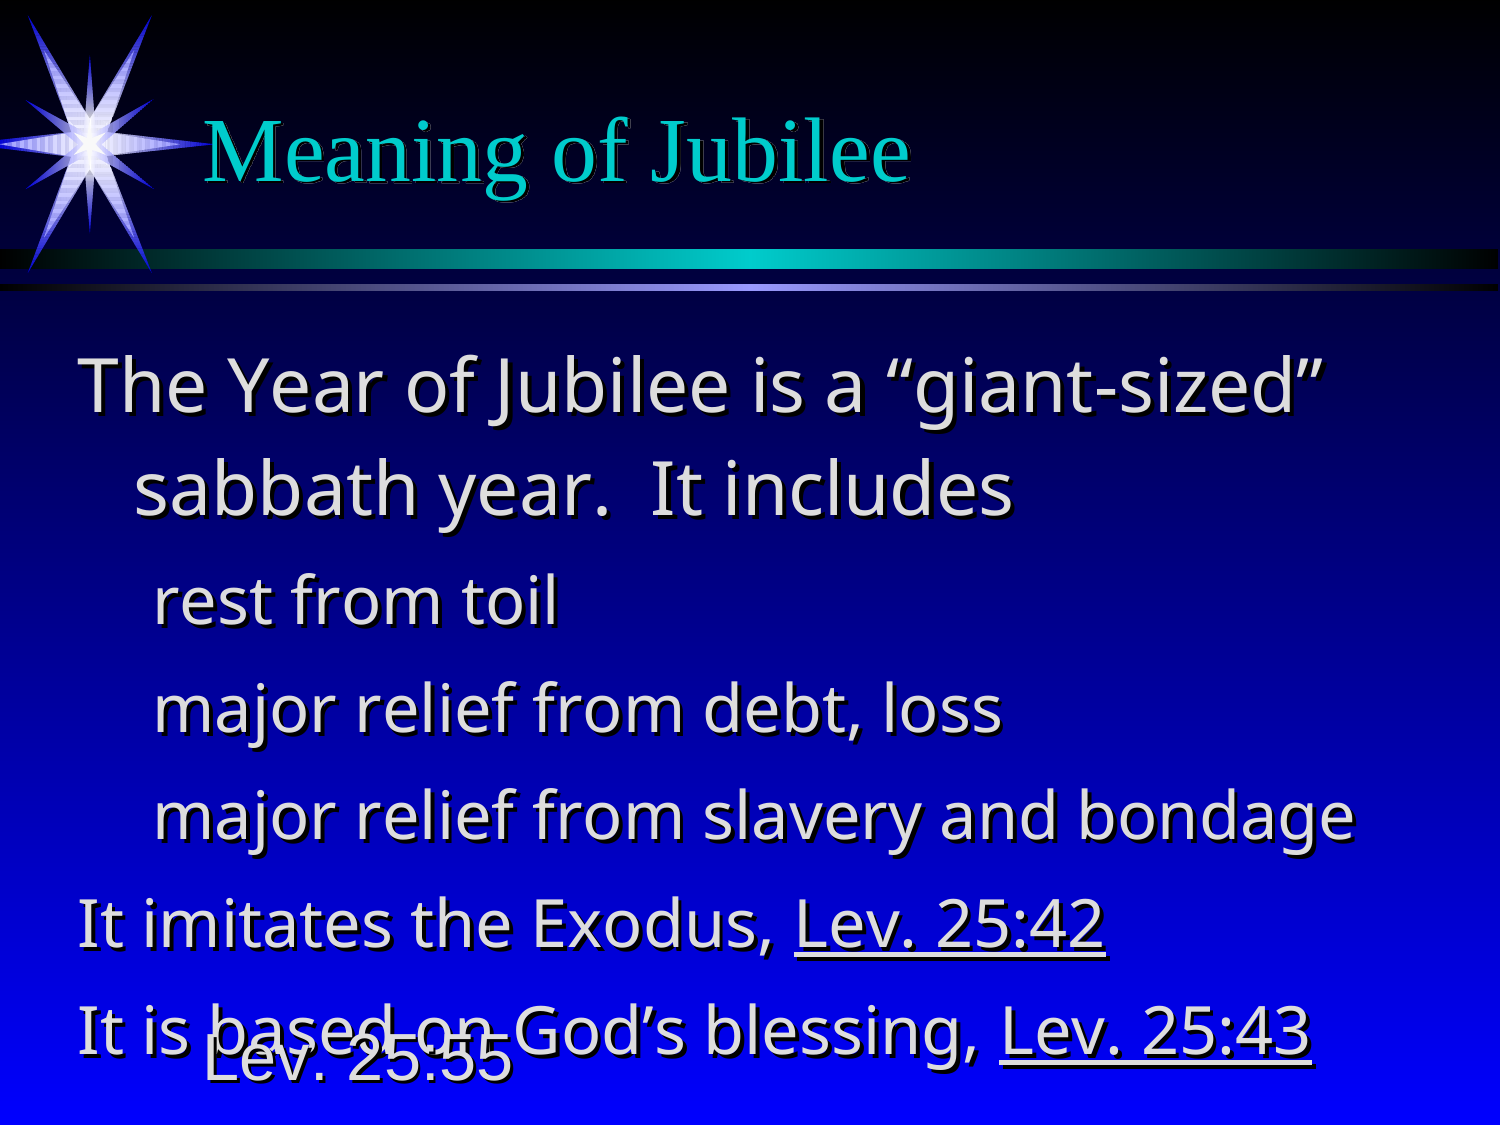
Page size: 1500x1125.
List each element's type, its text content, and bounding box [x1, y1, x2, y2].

title Meaning of Jubilee [187, 56, 1463, 244]
text_box 3 [35, 37, 44, 42]
text_box new [38, 43, 48, 49]
list The Year of Jubilee is a “giant-sized” sabbath year. It includes rest from toil major relief from debt, loss major relief from slavery and bondage It imitates the Exodus, Lev. 25:42 It is based on God’s blessing, Lev. 25:43 [62, 324, 1475, 1004]
text_box new [131, 239, 141, 245]
text_box new [131, 43, 142, 49]
text_box 3 [36, 246, 44, 251]
text_box new [38, 239, 49, 245]
text_box 3 [135, 246, 144, 251]
text_box Lev. 25:55 [187, 1012, 726, 1103]
text_box 3 [135, 37, 144, 42]
